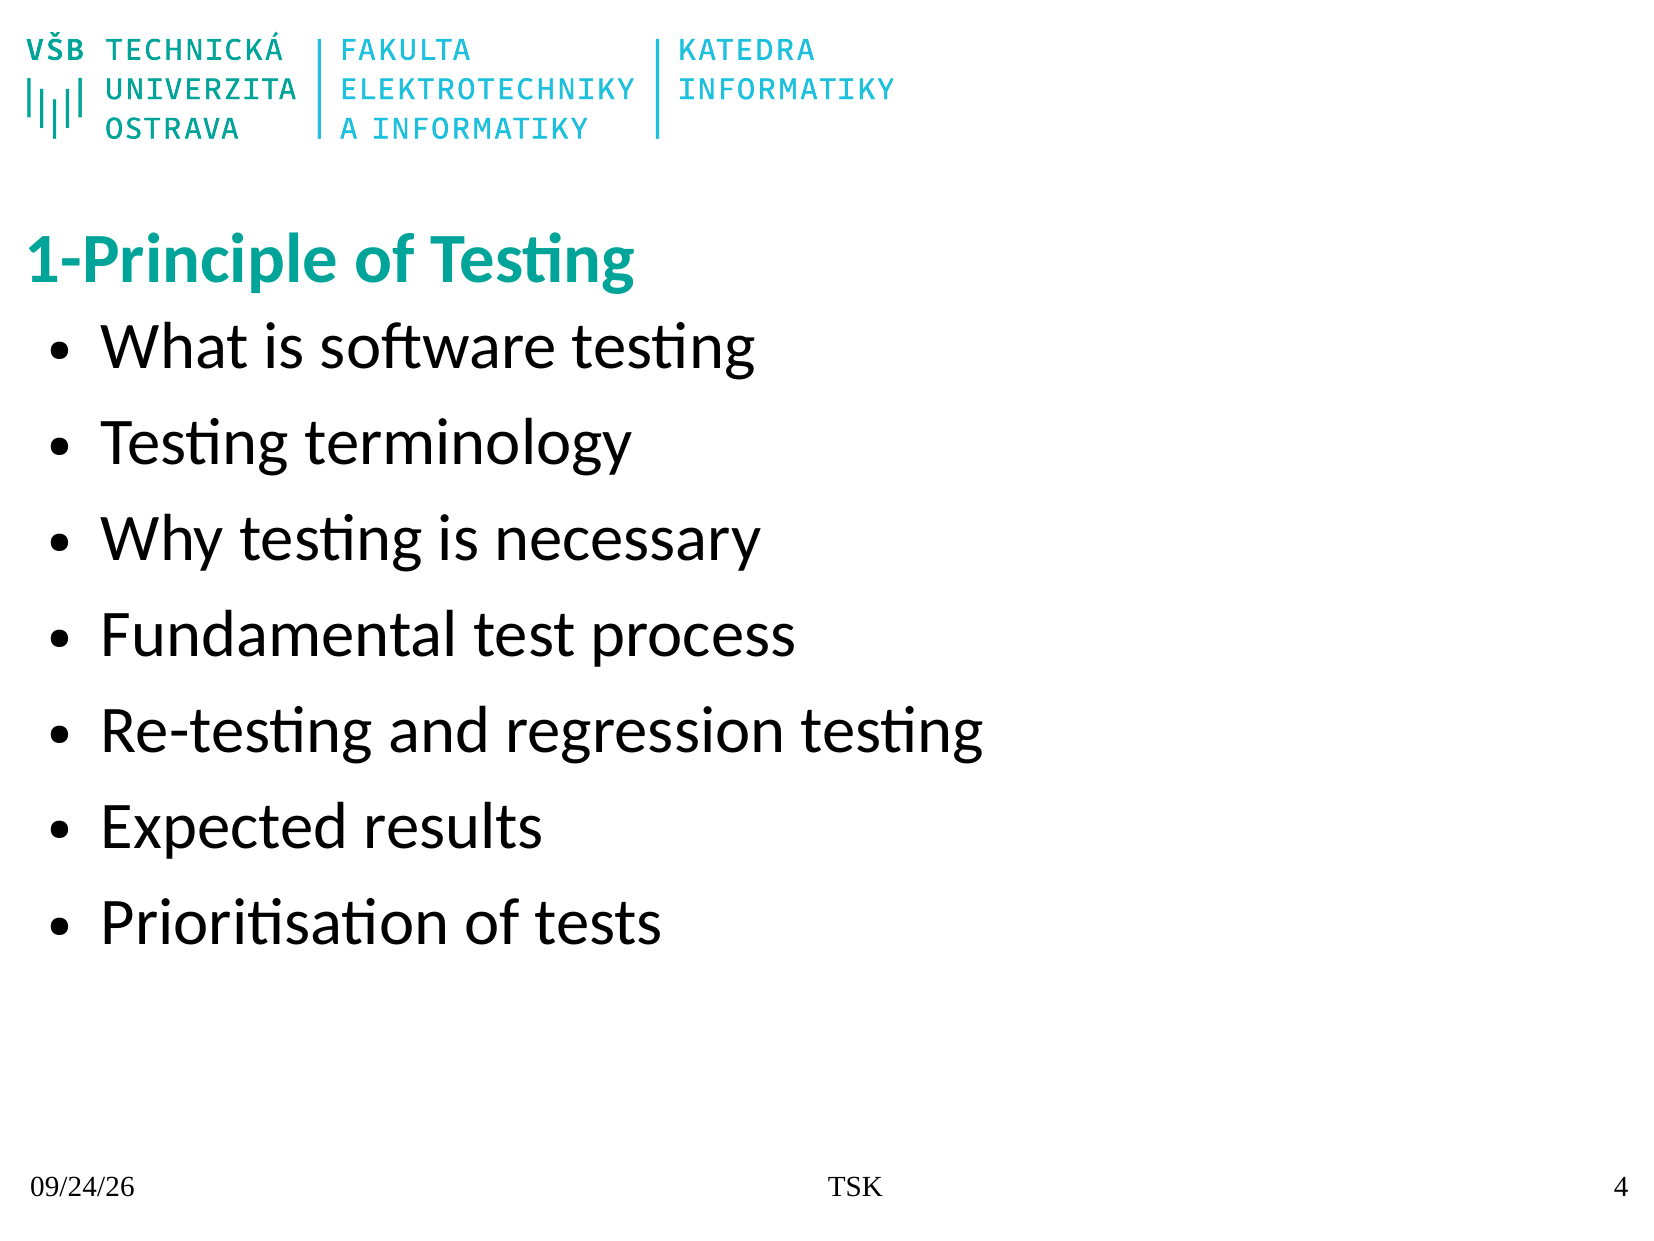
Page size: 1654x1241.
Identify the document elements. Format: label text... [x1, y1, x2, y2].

picture [26, 31, 894, 139]
list What is software testing Testing terminology Why testing is necessary Fundamental test process Re-testing and regression testing Expected results Prioritisation of tests [30, 318, 1629, 1146]
title 1-Principle of Testing [24, 169, 1629, 300]
